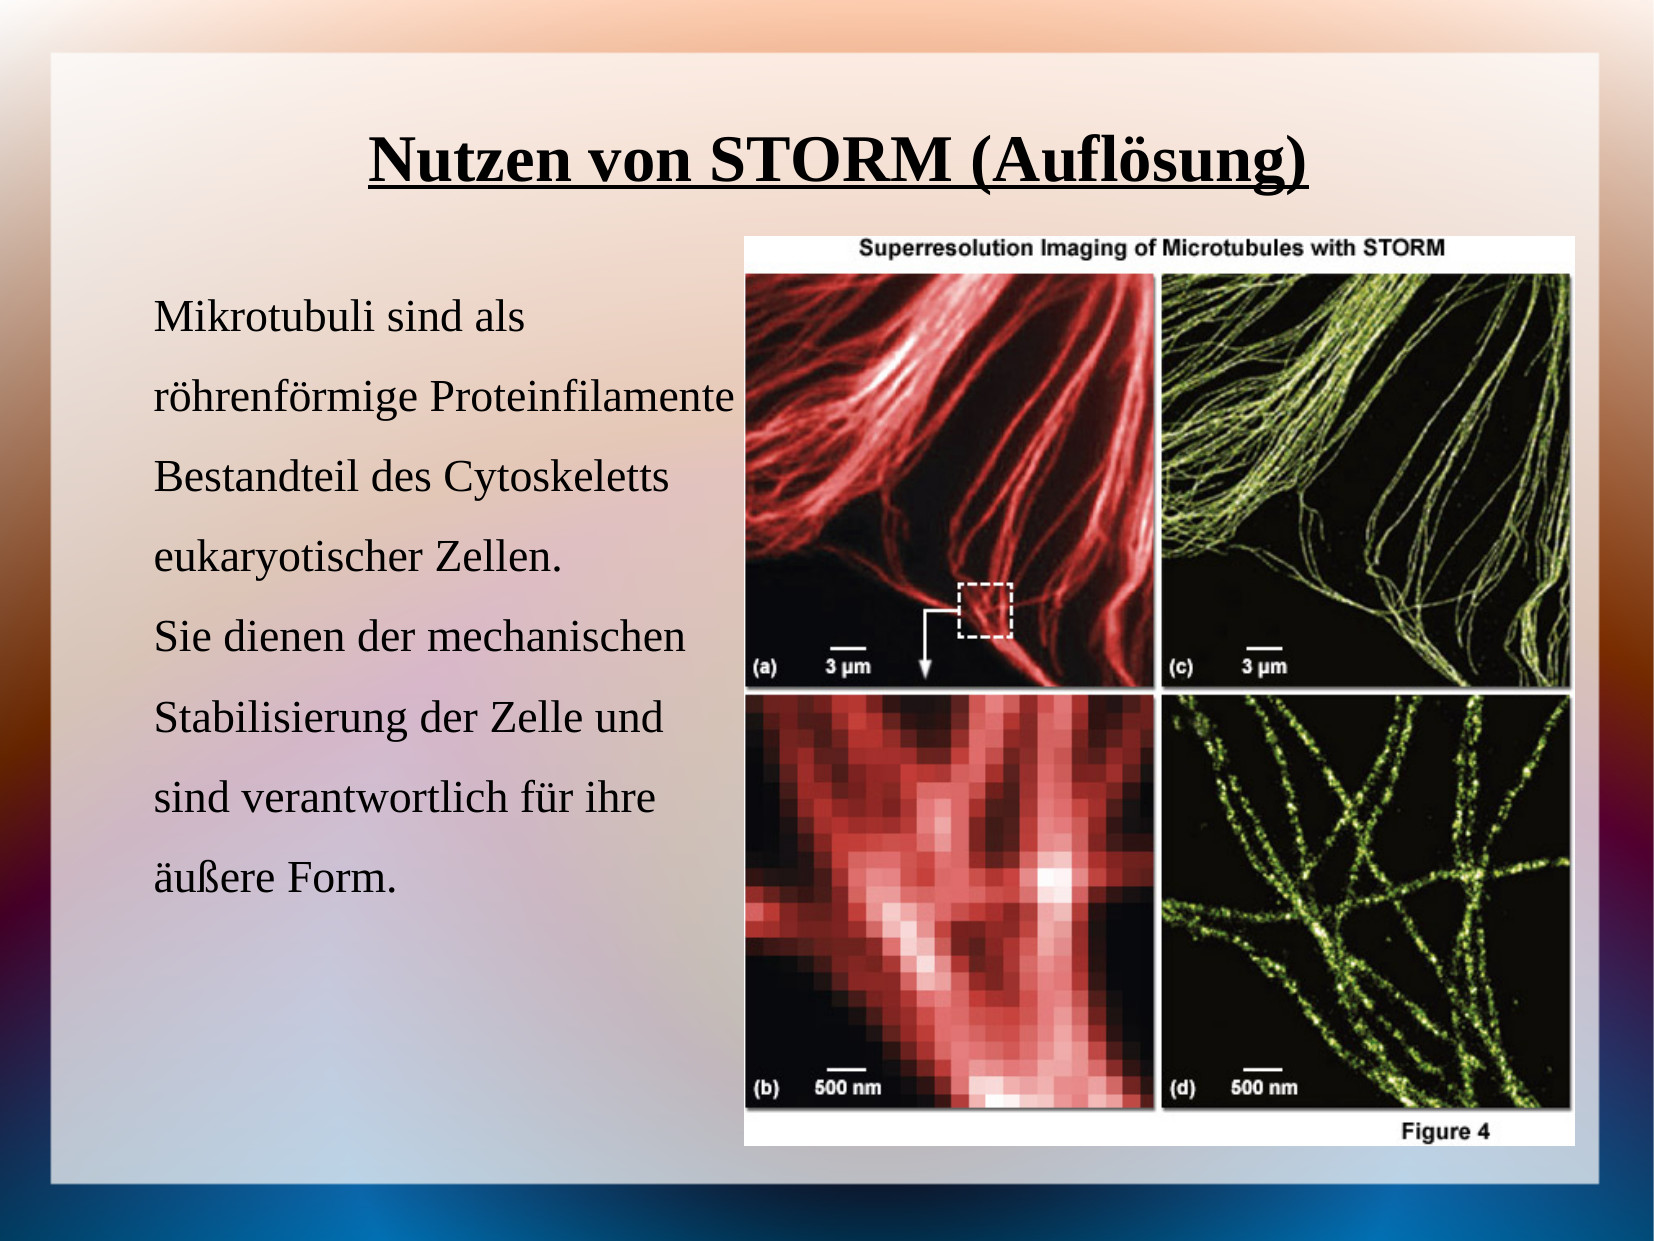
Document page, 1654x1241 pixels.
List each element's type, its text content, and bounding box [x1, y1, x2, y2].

title Nutzen von STORM (Auflösung) [82, 55, 1571, 263]
picture [0, 0, 1654, 1241]
list Mikrotubuli sind als röhrenförmige Proteinfilamente Bestandteil des Cytoskeletts eukaryotischer Zellen. Sie dienen der mechanischen Stabilisierung der Zelle und sind verantwortlich für ihre äußere Form. [82, 290, 744, 1034]
